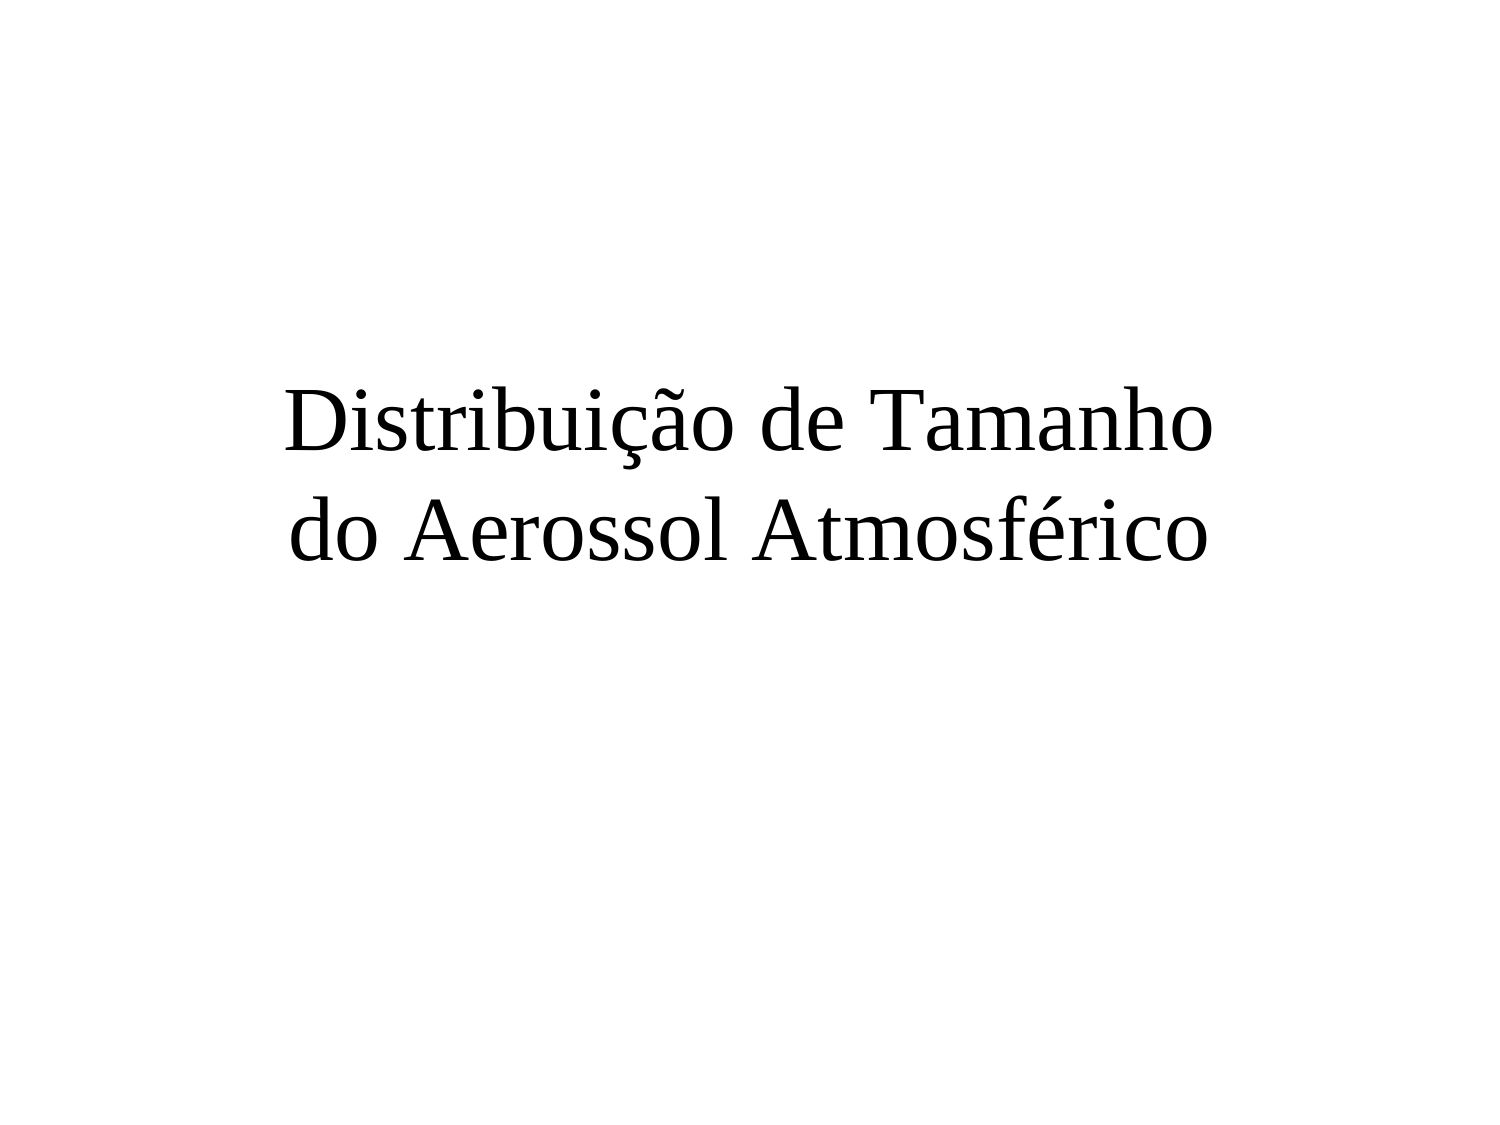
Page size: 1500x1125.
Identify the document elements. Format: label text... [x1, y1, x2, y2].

title Distribuição de Tamanho do Aerossol Atmosférico [112, 374, 1388, 563]
